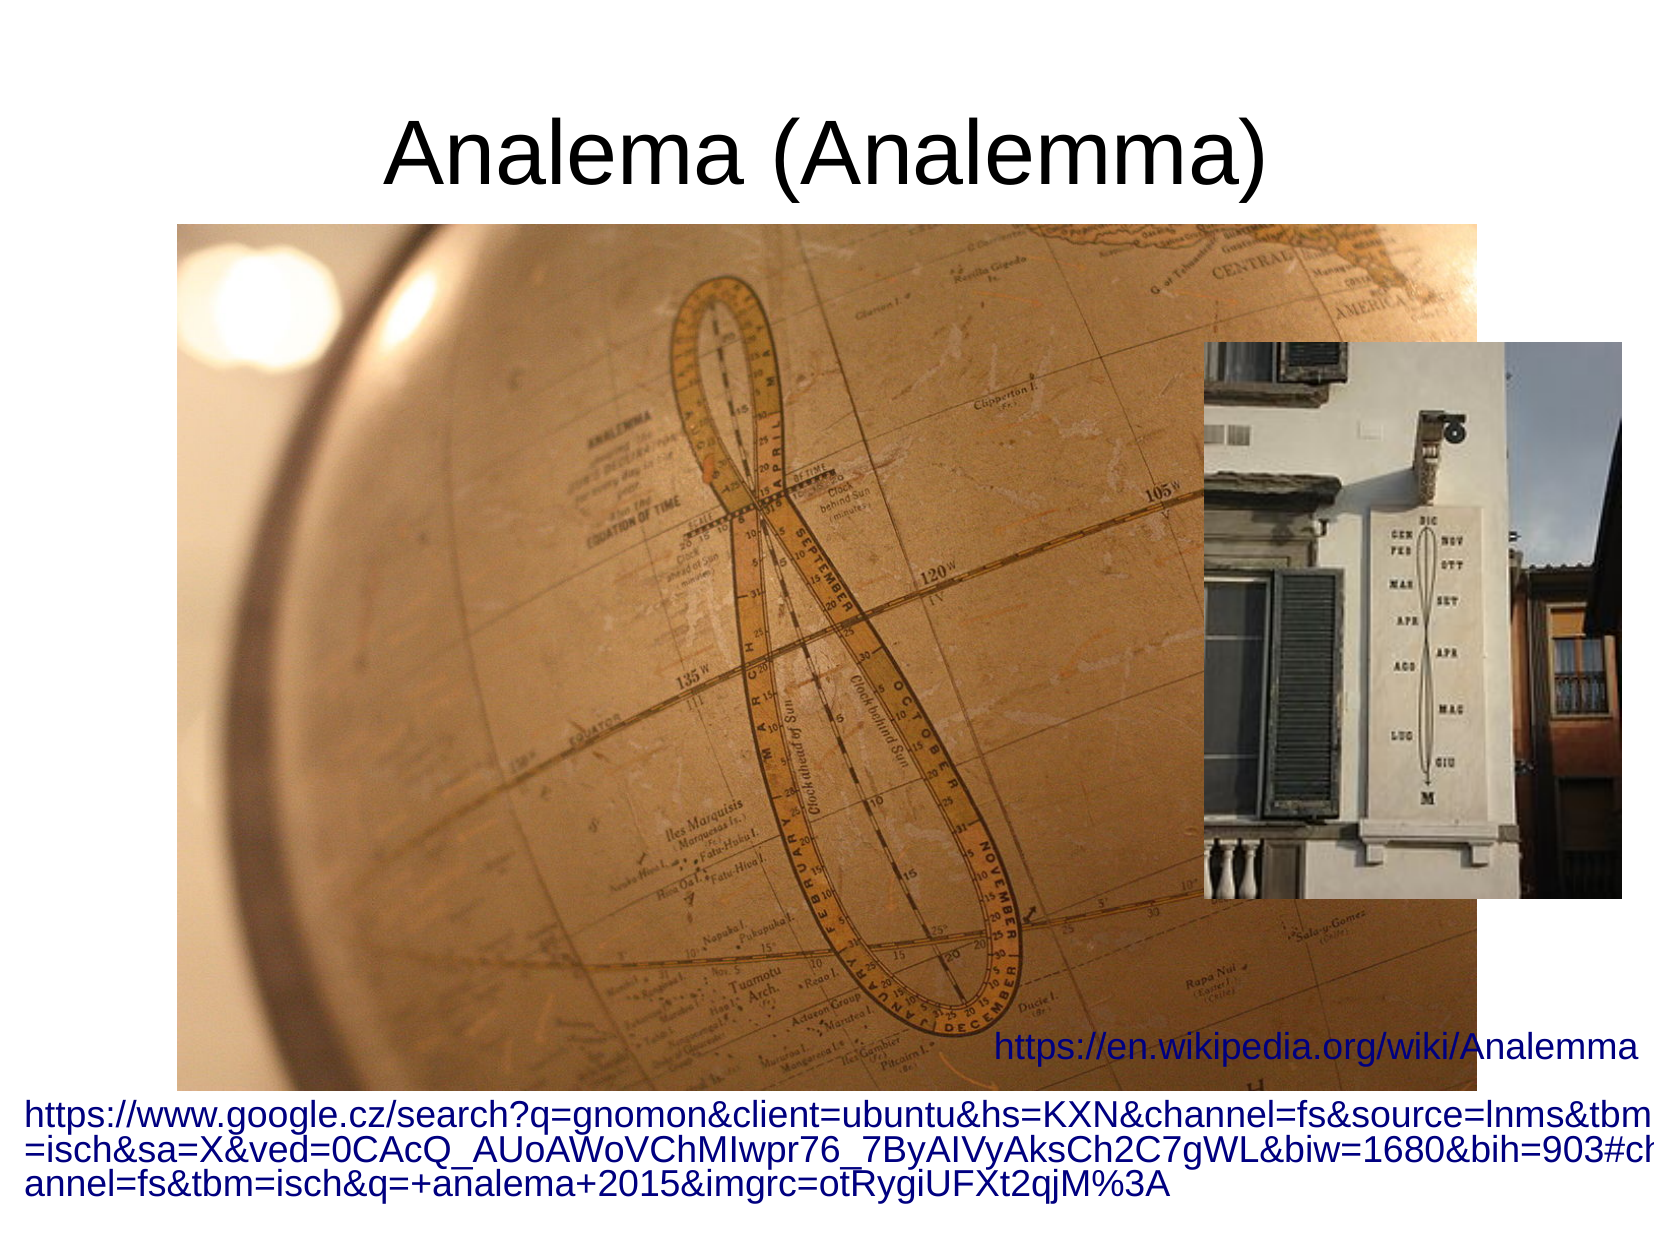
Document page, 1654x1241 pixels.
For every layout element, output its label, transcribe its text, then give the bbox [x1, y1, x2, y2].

text_box https://en.wikipedia.org/wiki/Analemma [979, 1017, 1654, 1075]
picture [177, 257, 1622, 1086]
title Analema (Analemma) [82, 49, 1571, 257]
text_box https://www.google.cz/search?q=gnomon&client=ubuntu&hs=KXN&channel=fs&source=lnms&tbm=isch&sa=X&ved=0CAcQ_AUoAWoVChMIwpr76_7ByAIVyAksCh2C7gWL&biw=1680&bih=903#channel=fs&tbm=isch&q=+analema+2015&imgrc=otRygiUFXt2qjM%3A [9, 1086, 1654, 1241]
